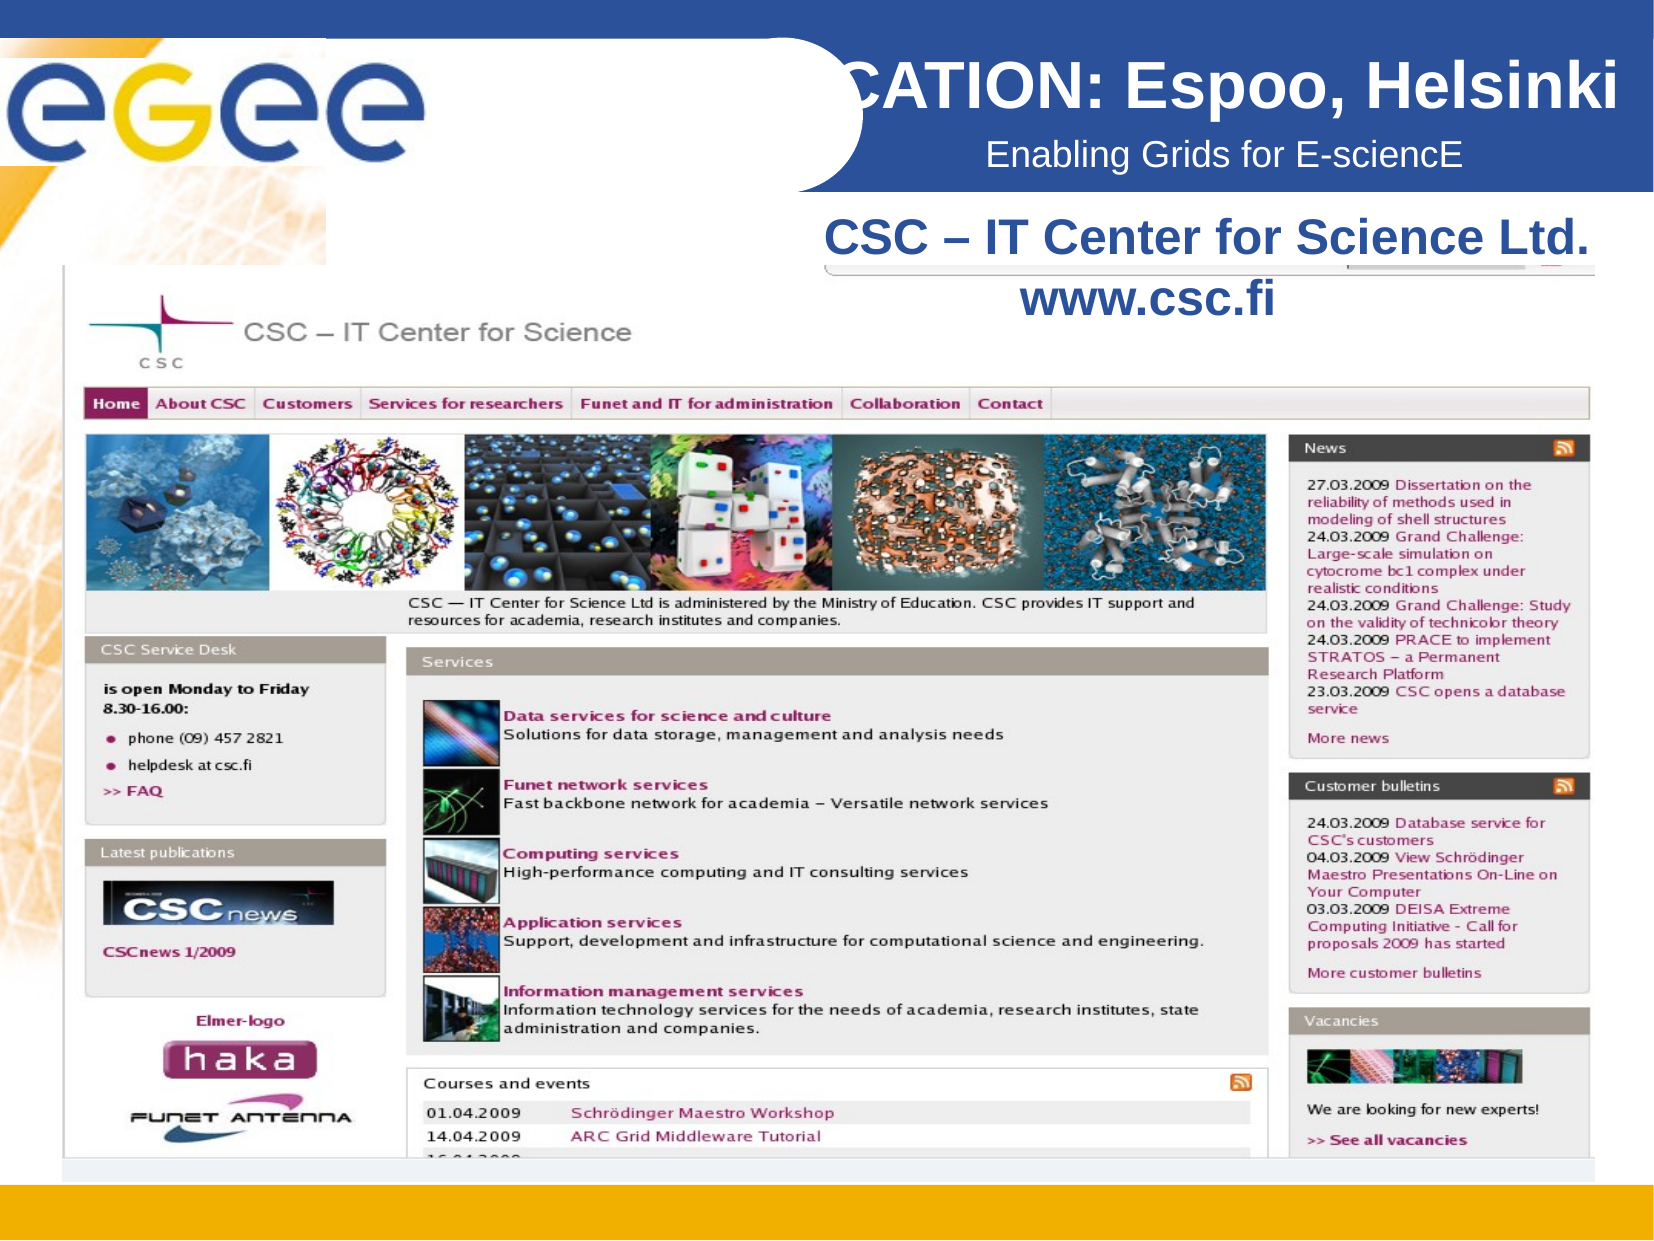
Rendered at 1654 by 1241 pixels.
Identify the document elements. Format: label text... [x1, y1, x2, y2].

picture [0, 38, 1595, 1182]
title LOCATION: Espoo, Helsinki [407, 0, 1622, 179]
picture [1161, 455, 1176, 461]
picture [1245, 487, 1253, 495]
picture [1050, 456, 1062, 466]
list CSC – IT Center for Science Ltd. www.csc.fi [767, 147, 1625, 455]
